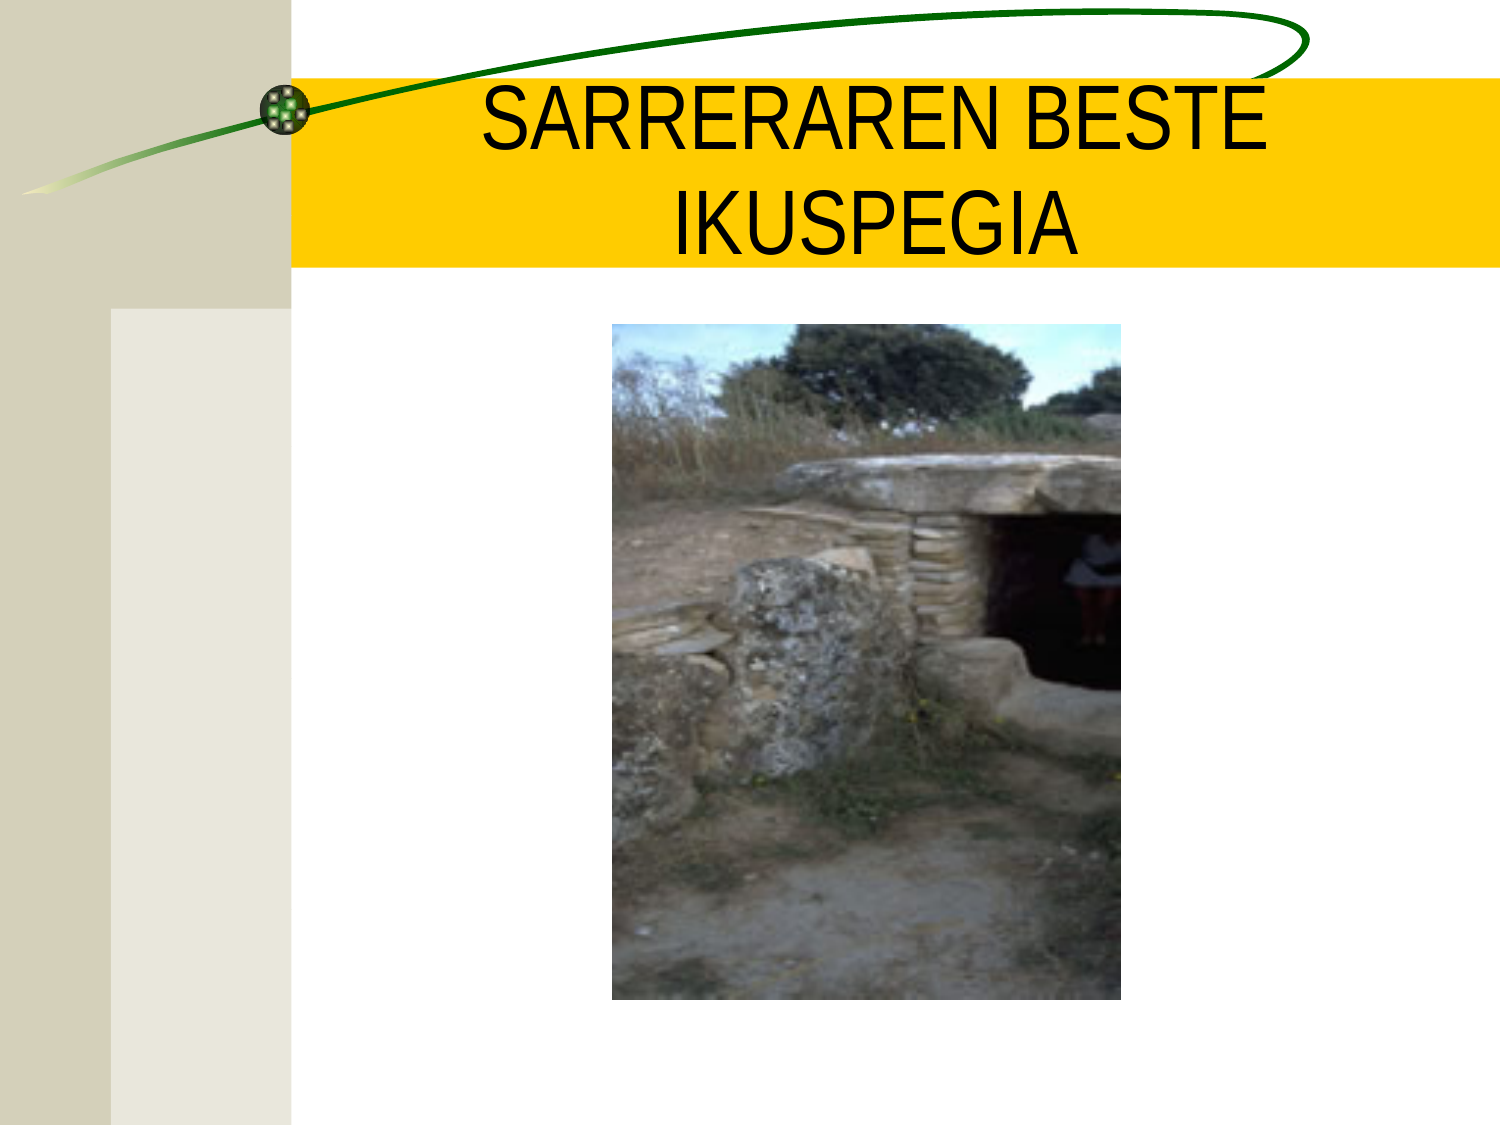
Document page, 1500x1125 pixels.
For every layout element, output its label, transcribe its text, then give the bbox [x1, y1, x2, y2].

title SARRERAREN BESTE IKUSPEGIA [287, 51, 1465, 287]
picture [0, 0, 292, 1125]
chart [612, 324, 1121, 1000]
